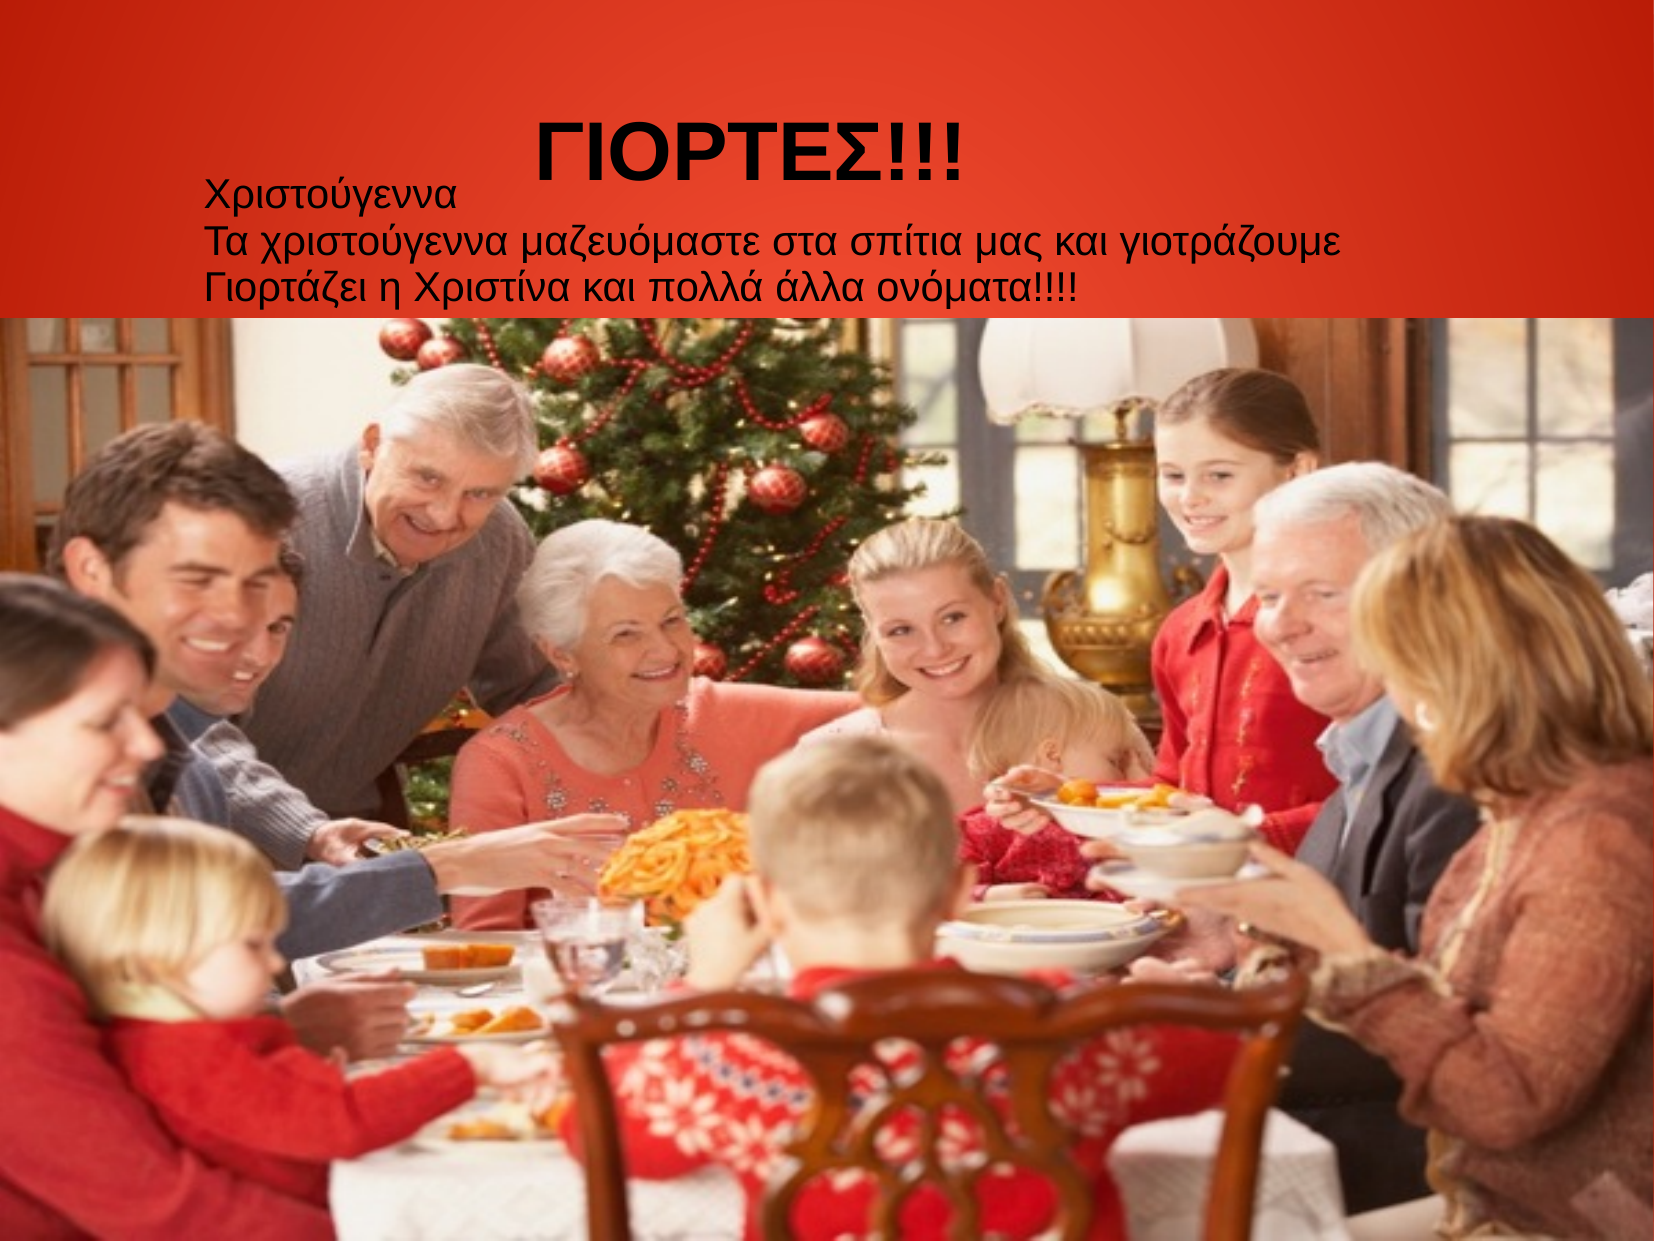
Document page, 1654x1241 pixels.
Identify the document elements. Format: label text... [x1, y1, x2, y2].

picture [0, 318, 1654, 1241]
text_box ΓΙΟΡΤΕΣ!!! [519, 98, 1323, 163]
text_box Χριστούγεννα Τα χριστούγεννα μαζευόμαστε στα σπίτια μας και γιοτράζουμε Γιορτάζει η Χριστίνα και πολλά άλλα ονόματα!!!! [188, 163, 1619, 318]
